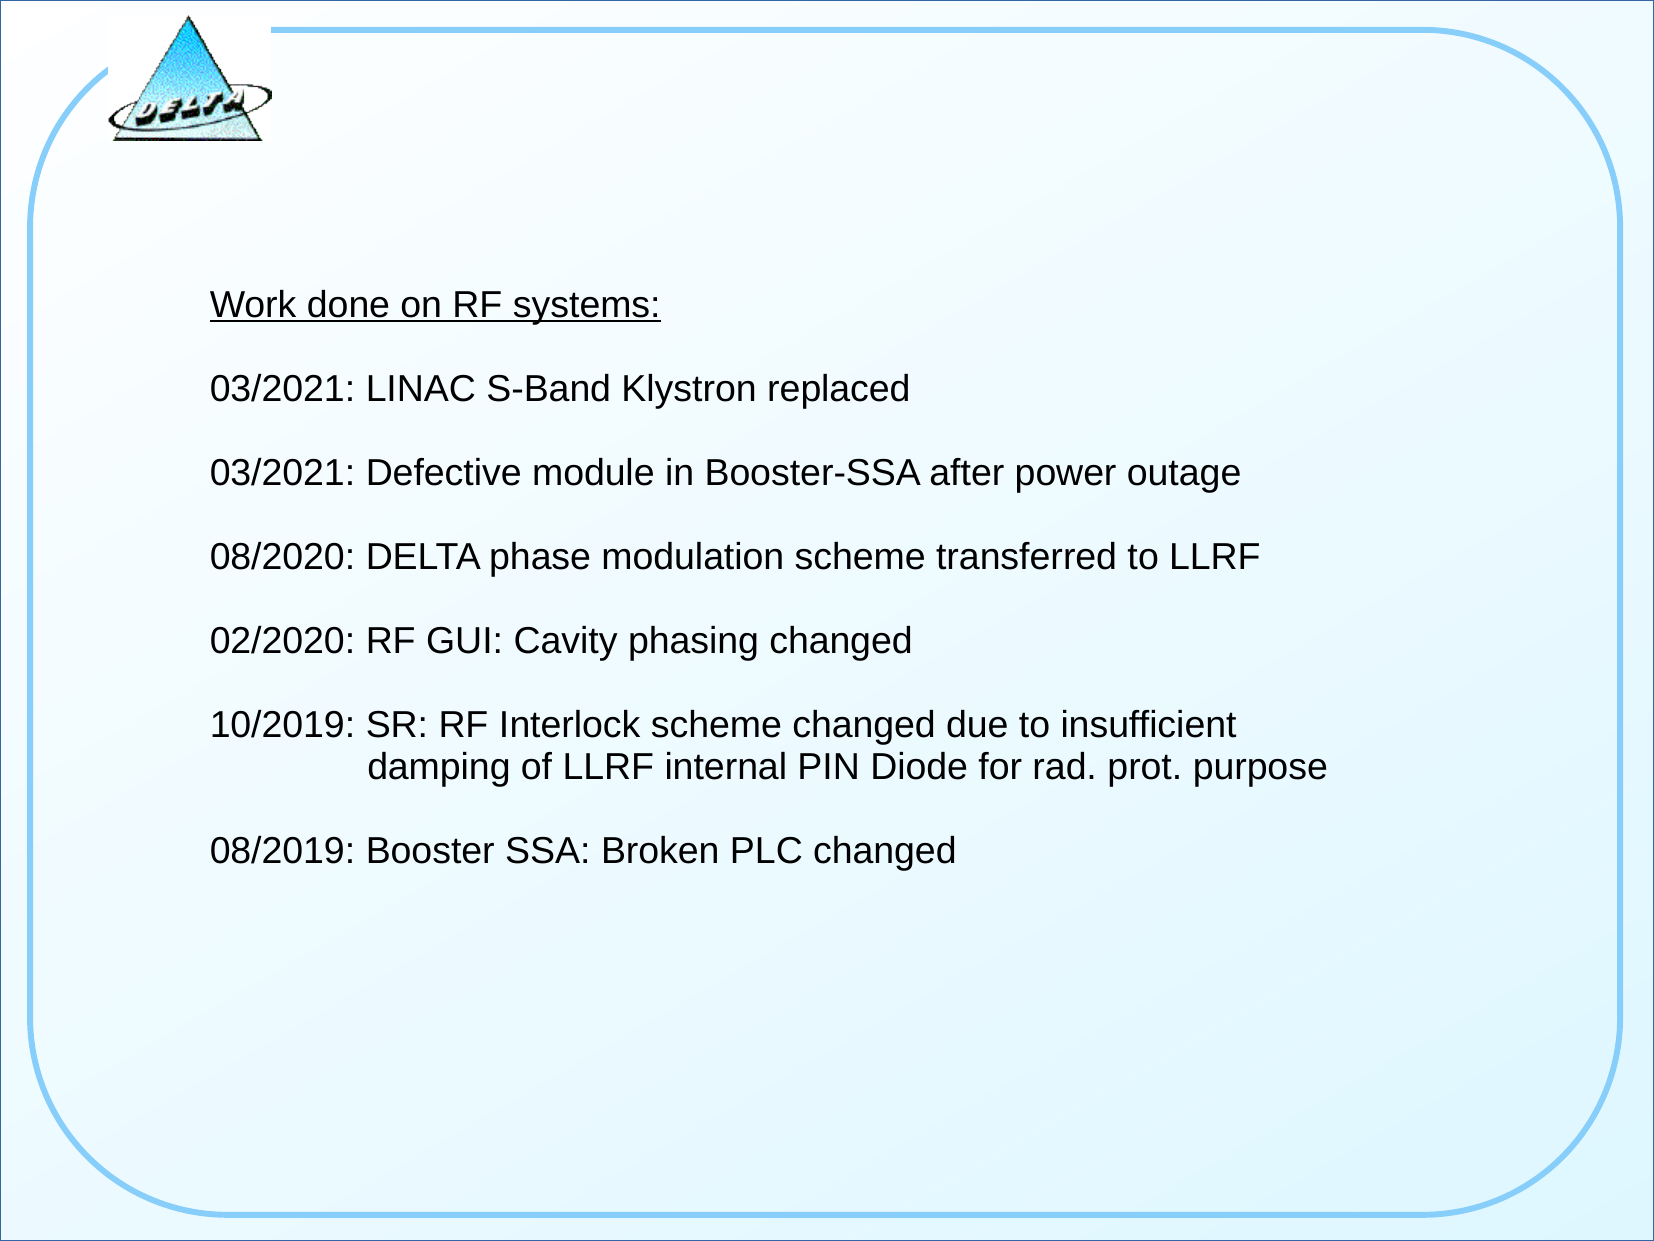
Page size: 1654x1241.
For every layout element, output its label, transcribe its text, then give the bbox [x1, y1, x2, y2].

text_box Work done on RF systems: 03/2021: LINAC S-Band Klystron replaced 03/2021: Defective module in Booster-SSA after power outage 08/2020: DELTA phase modulation scheme transferred to LLRF 02/2020: RF GUI: Cavity phasing changed 10/2019: SR: RF Interlock scheme changed due to insufficient damping of LLRF internal PIN Diode for rad. prot. purpose 08/2019: Booster SSA: Broken PLC changed [195, 276, 1344, 879]
picture [107, 14, 272, 141]
text_box [0, 0, 1654, 1241]
